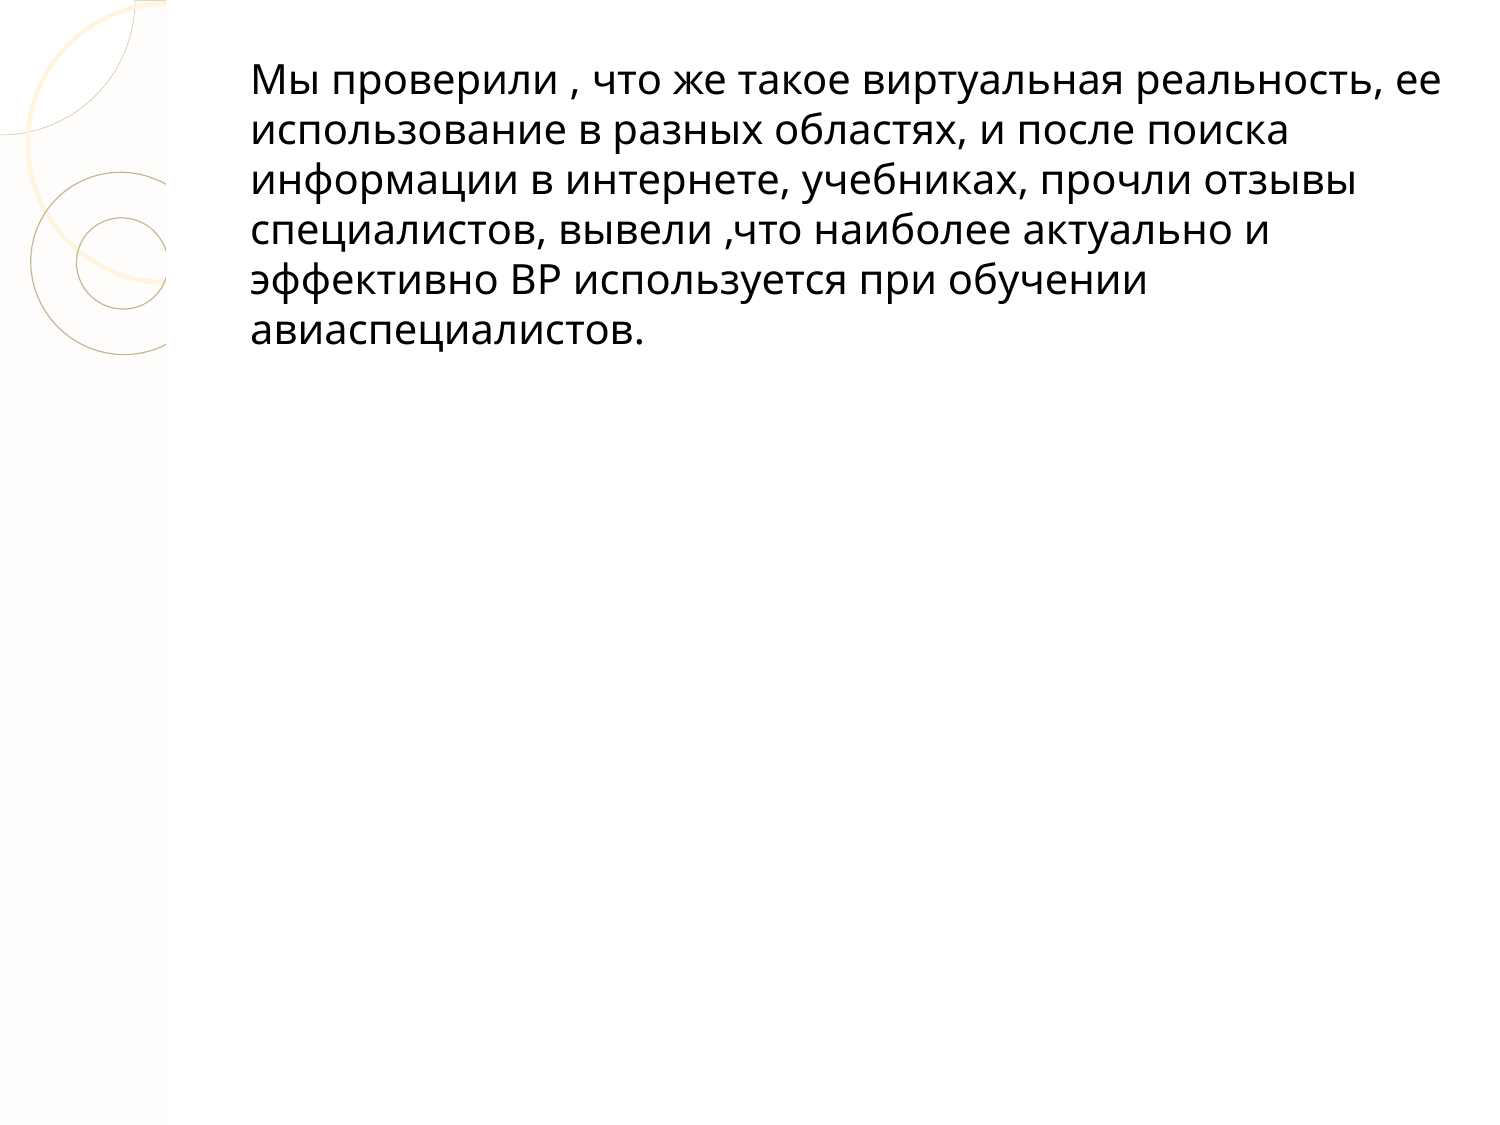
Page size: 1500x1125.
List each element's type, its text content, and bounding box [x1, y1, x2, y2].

title Мы проверили , что же такое виртуальная реальность, ее использование в разных областях, и после поиска информации в интернете, учебниках, прочли отзывы специалистов, вывели ,что наиболее актуально и эффективно ВР используется при обучении авиаспециалистов. [235, 45, 1466, 752]
